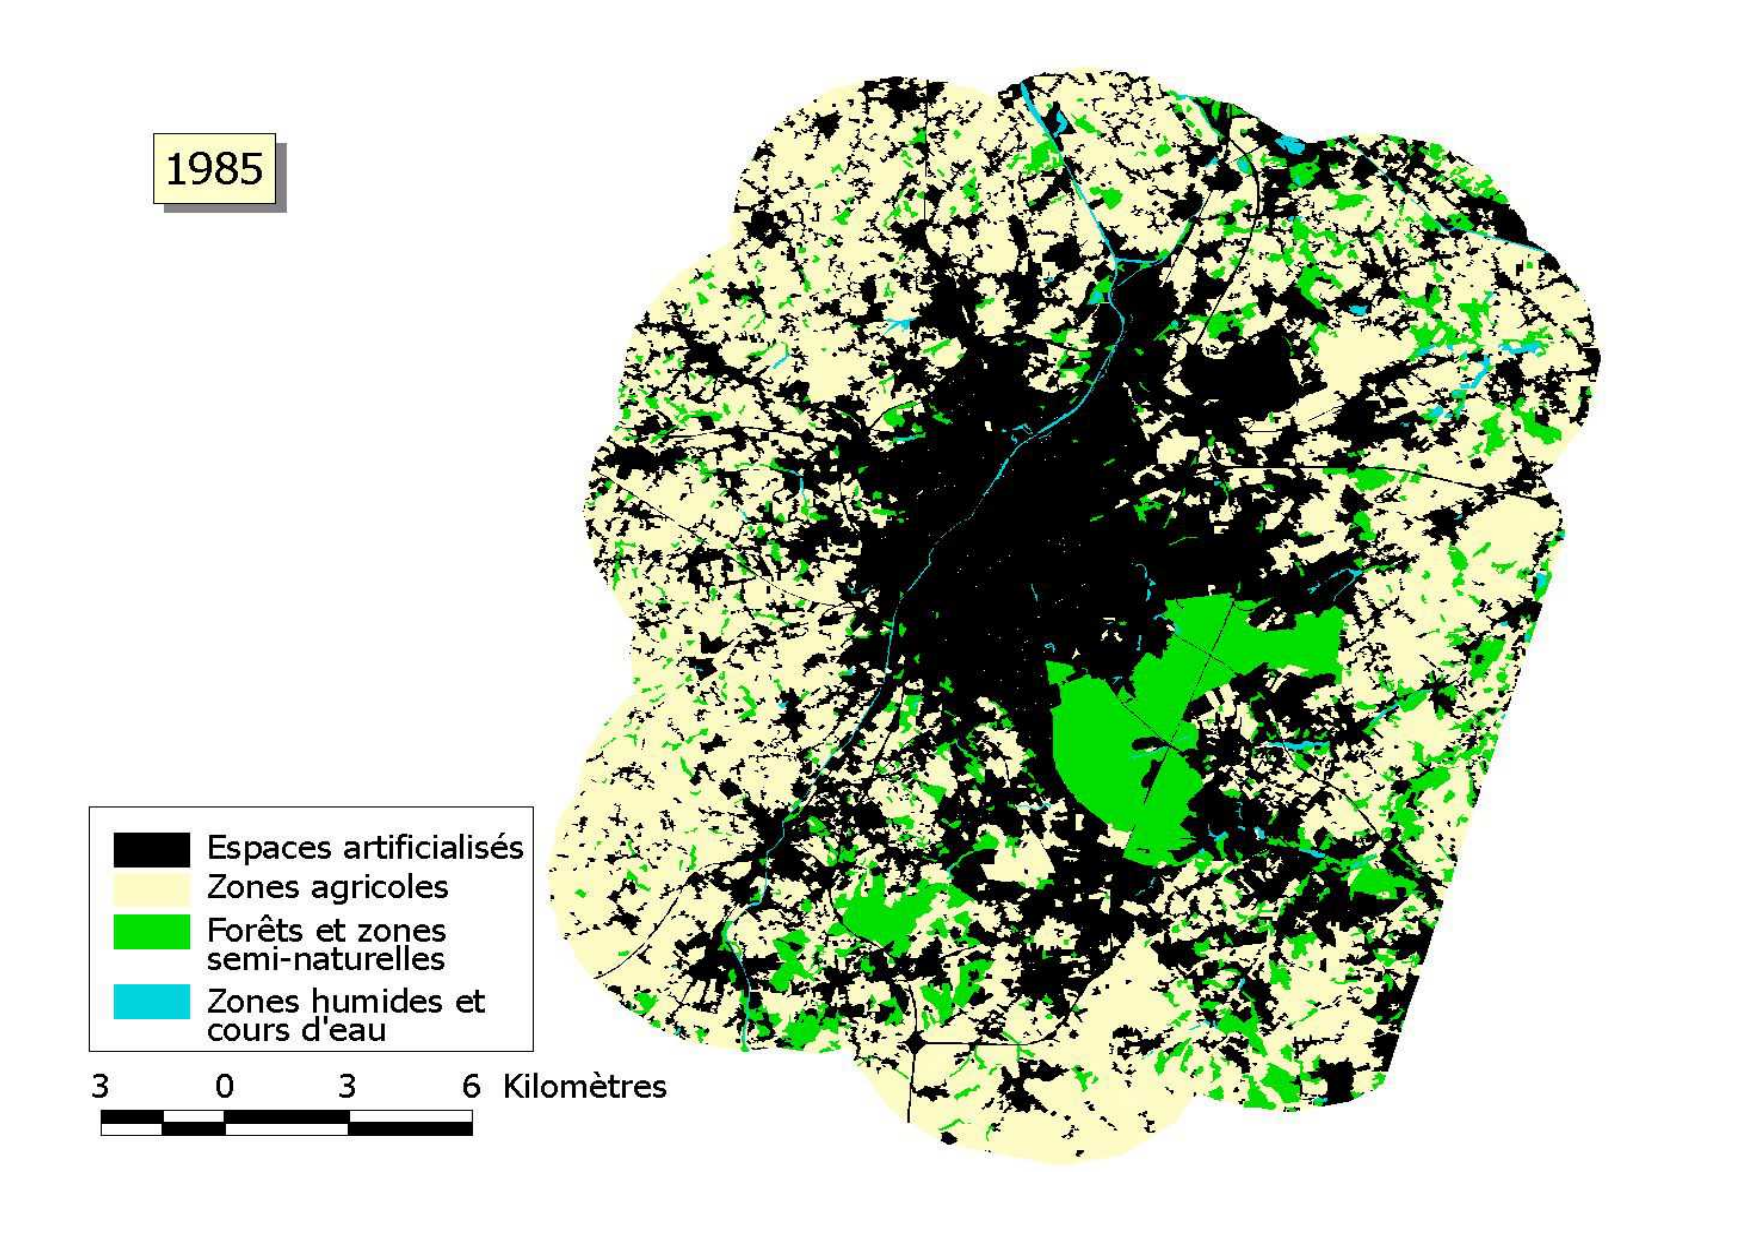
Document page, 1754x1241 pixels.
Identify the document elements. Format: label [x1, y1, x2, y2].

picture [59, 59, 1682, 1172]
